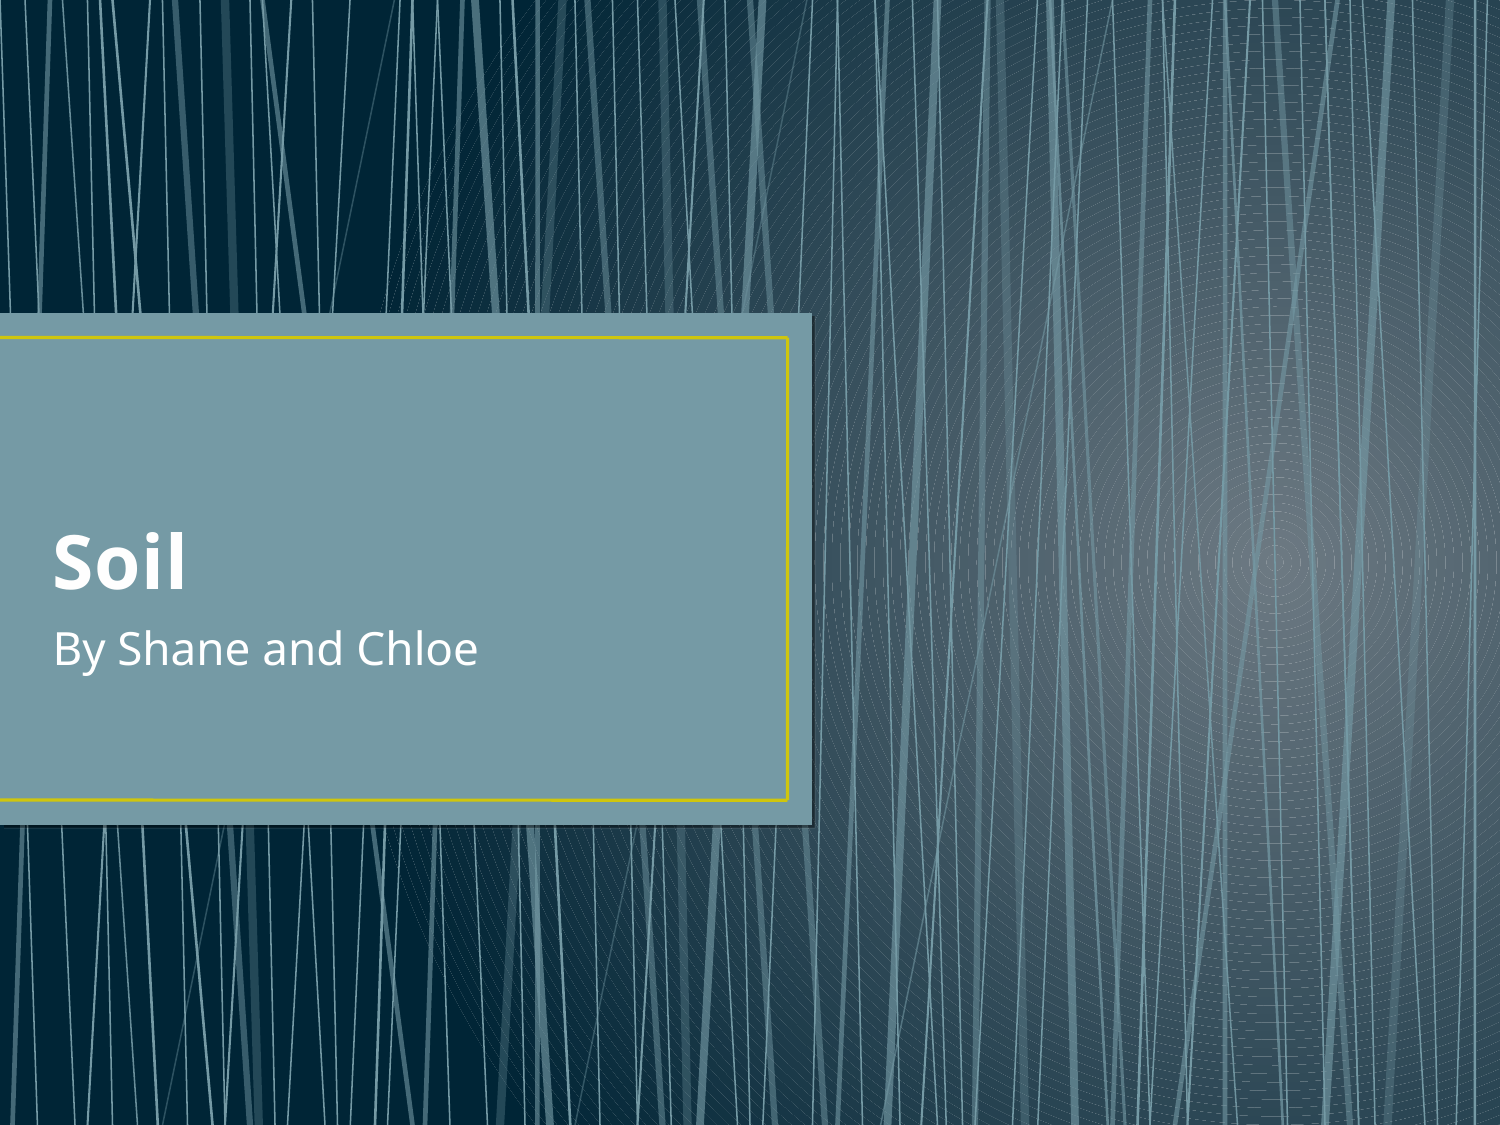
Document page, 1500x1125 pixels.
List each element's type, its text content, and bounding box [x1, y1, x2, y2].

subtitle By Shane and Chloe [37, 612, 763, 788]
title Soil [37, 349, 763, 612]
